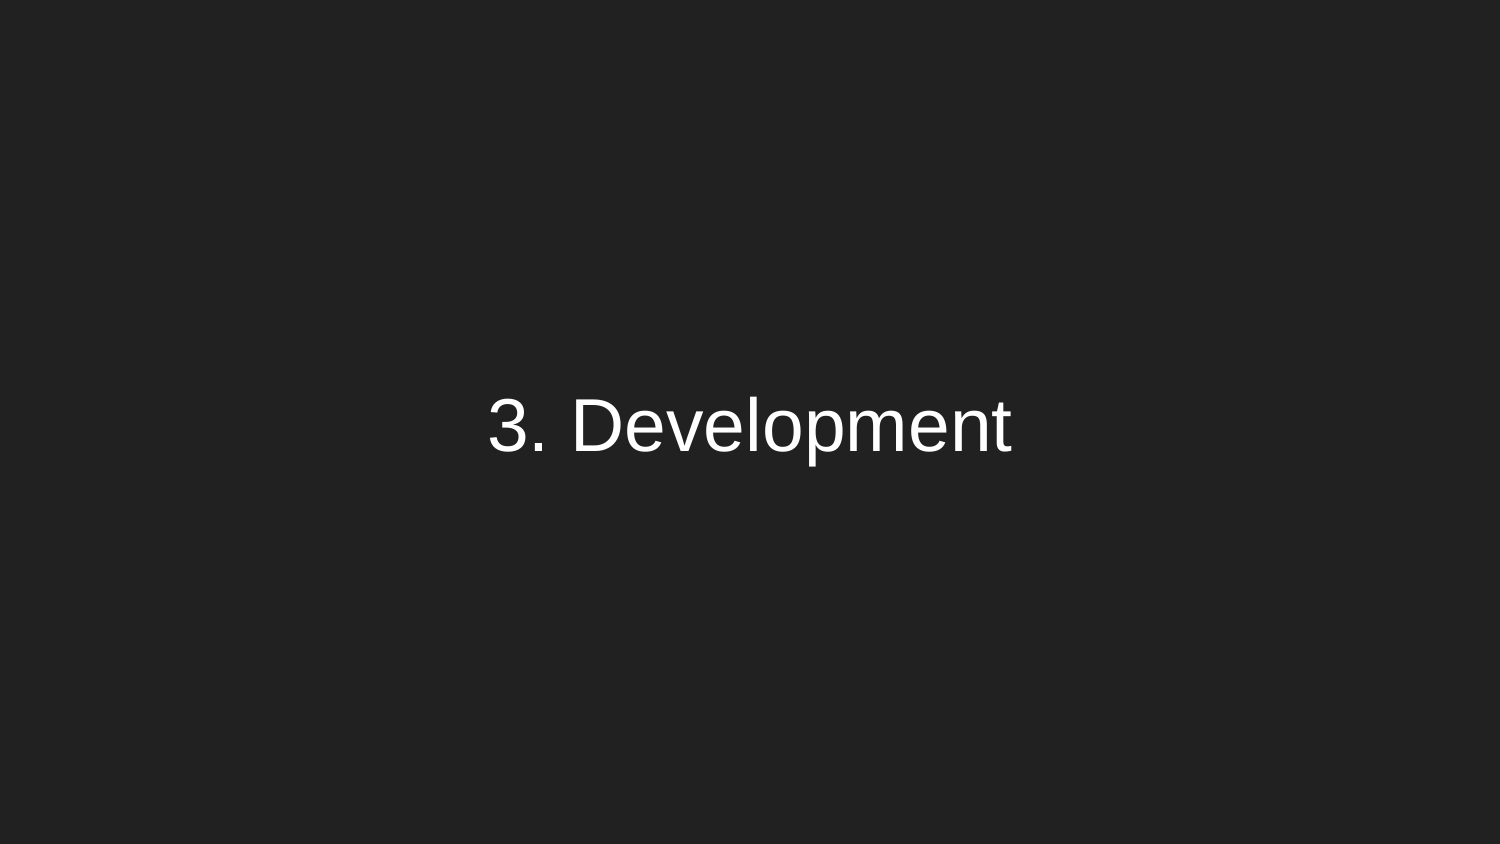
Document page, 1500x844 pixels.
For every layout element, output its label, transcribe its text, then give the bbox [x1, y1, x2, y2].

title 3. Development [51, 352, 1449, 491]
